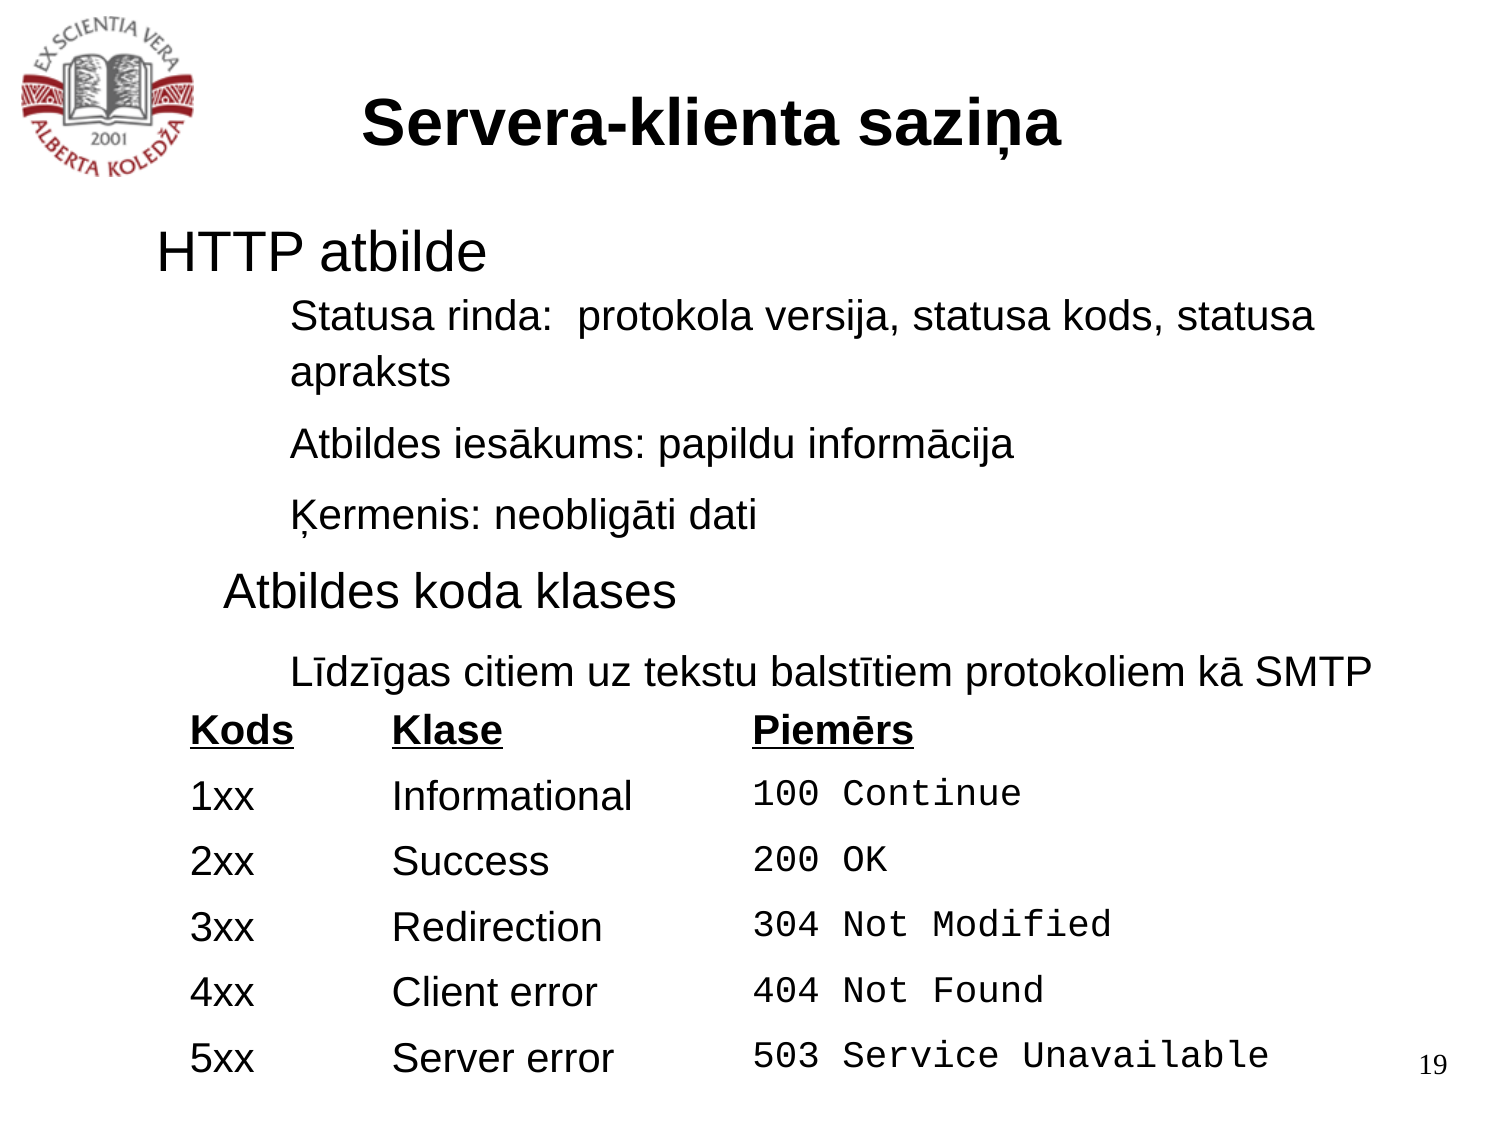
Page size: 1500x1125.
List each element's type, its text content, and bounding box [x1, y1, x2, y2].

table_header Piemērs [737, 695, 1325, 761]
picture [21, 16, 194, 177]
table_cell 304 Not Modified [737, 892, 1325, 957]
table_header Klase [377, 695, 737, 761]
table_cell Success [377, 826, 737, 892]
table_cell 1xx [175, 761, 377, 826]
table_cell 503 Service Unavailable [737, 1023, 1325, 1088]
table_cell Redirection [377, 892, 737, 957]
table_cell 100 Continue [737, 761, 1325, 826]
table_cell 3xx [175, 892, 377, 957]
table_cell Client error [377, 957, 737, 1023]
table_header Kods [175, 695, 377, 761]
table_cell 5xx [175, 1023, 377, 1088]
table_cell 4xx [175, 957, 377, 1023]
table_cell 404 Not Found [737, 957, 1325, 1023]
table_cell 200 OK [737, 826, 1325, 892]
title Servera-klienta saziņa [50, 62, 1374, 175]
list HTTP atbilde Statusa rinda: protokola versija, statusa kods, statusa apraksts Atbildes iesākums: papildu informācija Ķermenis: neobligāti dati Atbildes koda klases Līdzīgas citiem uz tekstu balstītiem protokoliem kā SMTP [74, 200, 1463, 709]
table_cell 2xx [175, 826, 377, 892]
text_box <skaitlis> [1312, 1037, 1463, 1101]
table_cell Server error [377, 1023, 737, 1088]
table_cell Informational [377, 761, 737, 826]
